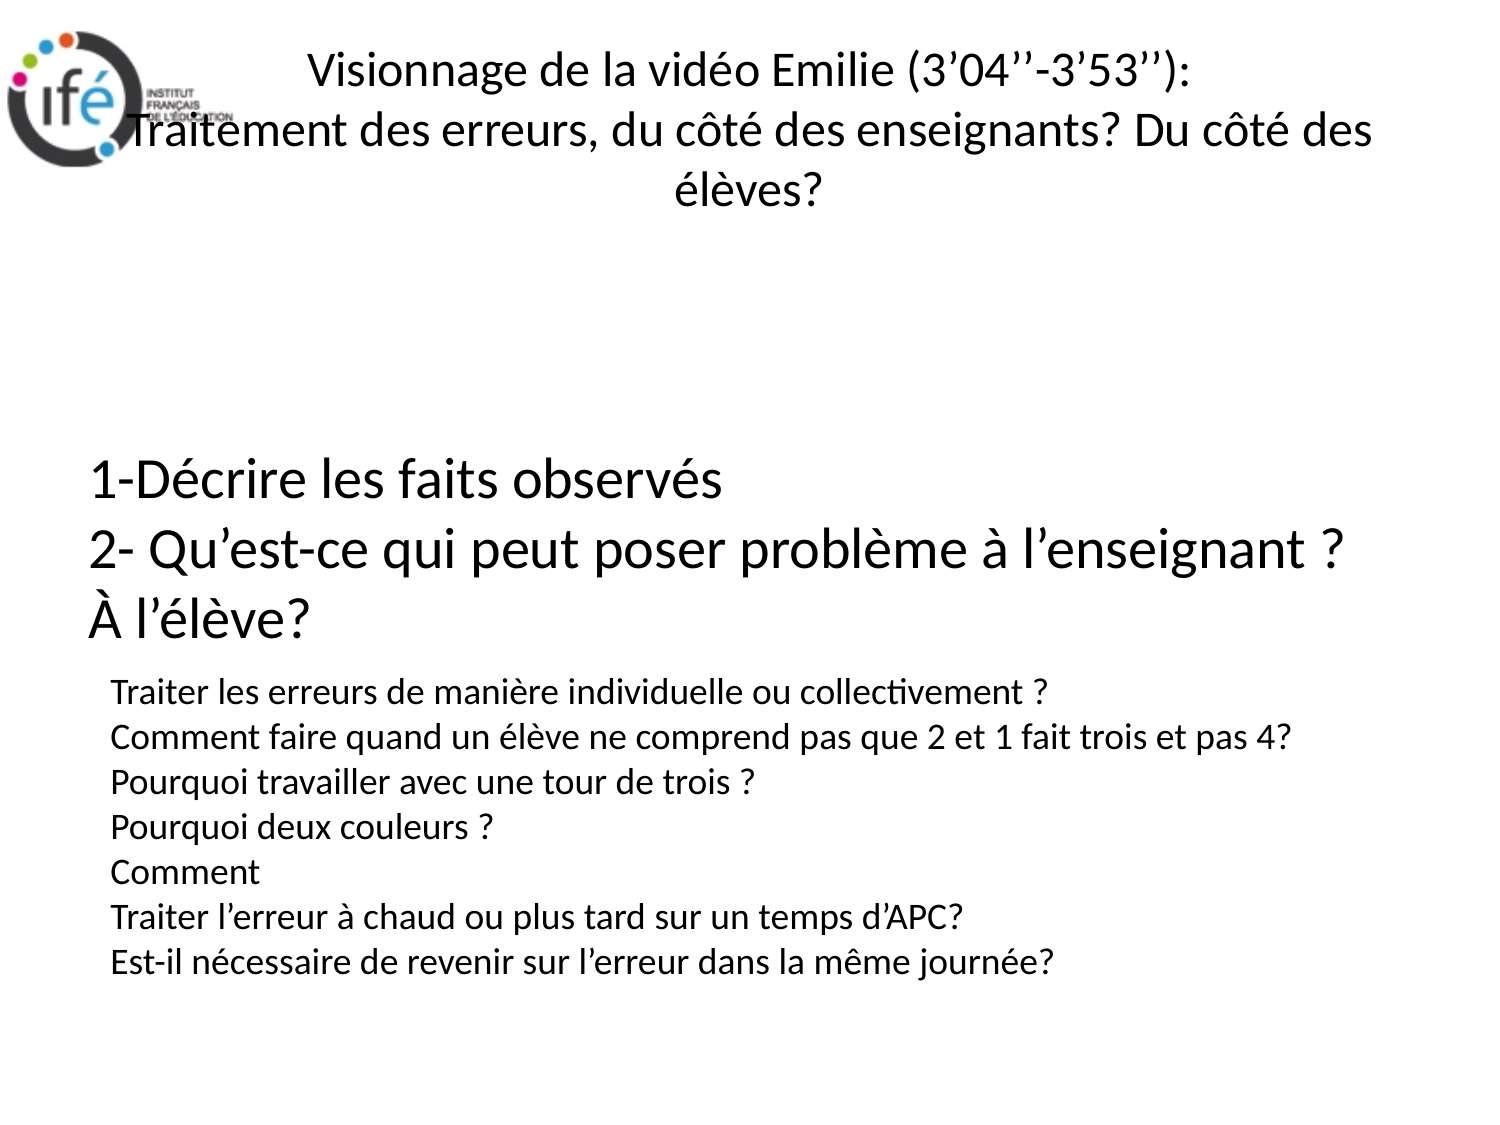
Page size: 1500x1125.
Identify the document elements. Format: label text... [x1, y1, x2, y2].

text_box Traiter les erreurs de manière individuelle ou collectivement ? Comment faire quand un élève ne comprend pas que 2 et 1 fait trois et pas 4? Pourquoi travailler avec une tour de trois ? Pourquoi deux couleurs ? Comment Traiter l’erreur à chaud ou plus tard sur un temps d’APC? Est-il nécessaire de revenir sur l’erreur dans la même journée? [95, 659, 1310, 1035]
picture [6, 30, 235, 169]
title Visionnage de la vidéo Emilie (3’04’’-3’53’’): Traitement des erreurs, du côté des enseignants? Du côté des élèves? [75, 45, 1425, 209]
text_box 1-Décrire les faits observés 2- Qu’est-ce qui peut poser problème à l’enseignant ? À l’élève? [73, 432, 1376, 658]
